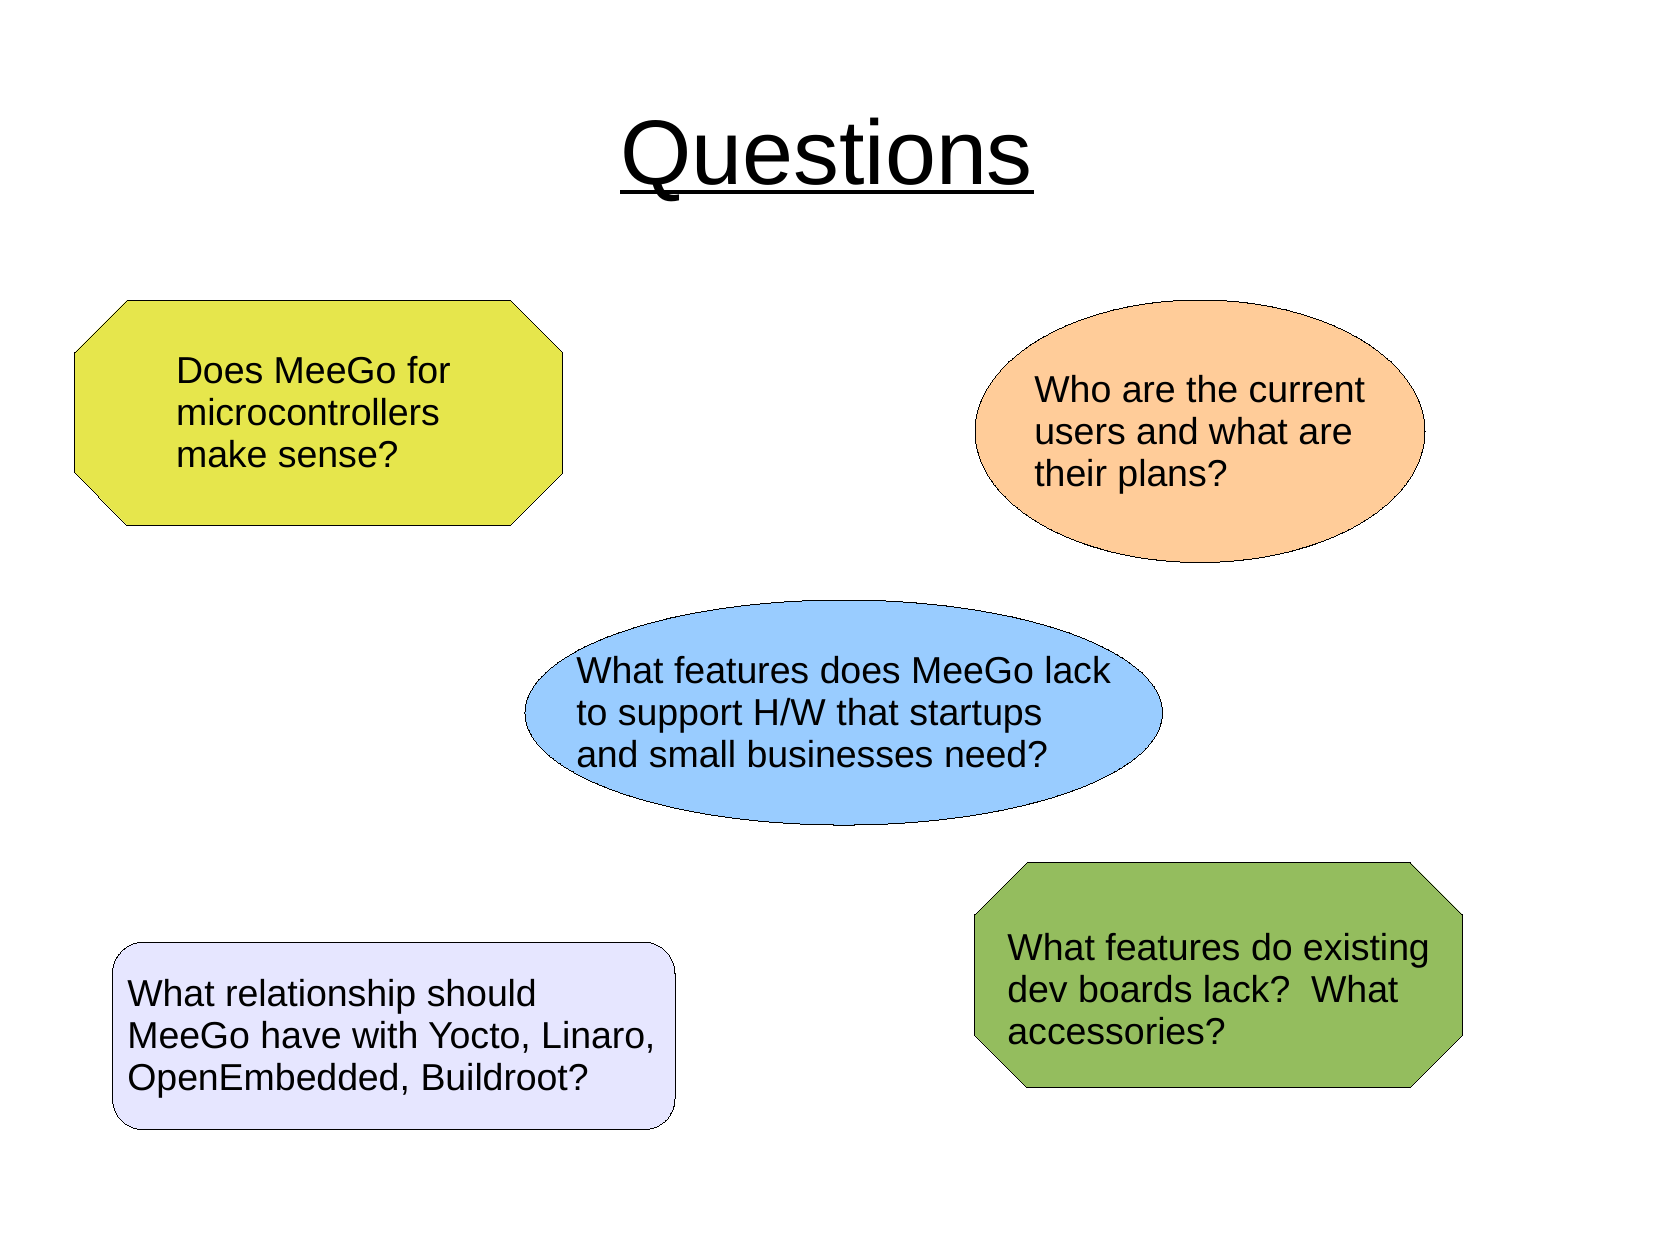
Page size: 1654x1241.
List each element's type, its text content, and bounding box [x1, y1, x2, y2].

text_box [1000, 1061, 1437, 1088]
text_box [74, 300, 563, 526]
text_box [113, 1107, 674, 1130]
text_box Who are the current users and what are their plans? [1019, 360, 1381, 502]
text_box [974, 862, 1463, 1053]
text_box What relationship should MeeGo have with Yocto, Linaro, OpenEmbedded, Buildroot? [112, 965, 675, 1107]
text_box What features do existing dev boards lack? What accessories? [992, 919, 1445, 1061]
text_box [1127, 660, 1163, 765]
title Questions [82, 49, 1571, 257]
text_box [595, 783, 1093, 826]
text_box [524, 660, 561, 765]
text_box [975, 300, 1426, 563]
text_box [113, 942, 674, 965]
text_box [595, 600, 1093, 642]
text_box Does MeeGo for microcontrollers make sense? [161, 342, 477, 483]
text_box What features does MeeGo lack to support H/W that startups and small businesses need? [561, 642, 1127, 783]
